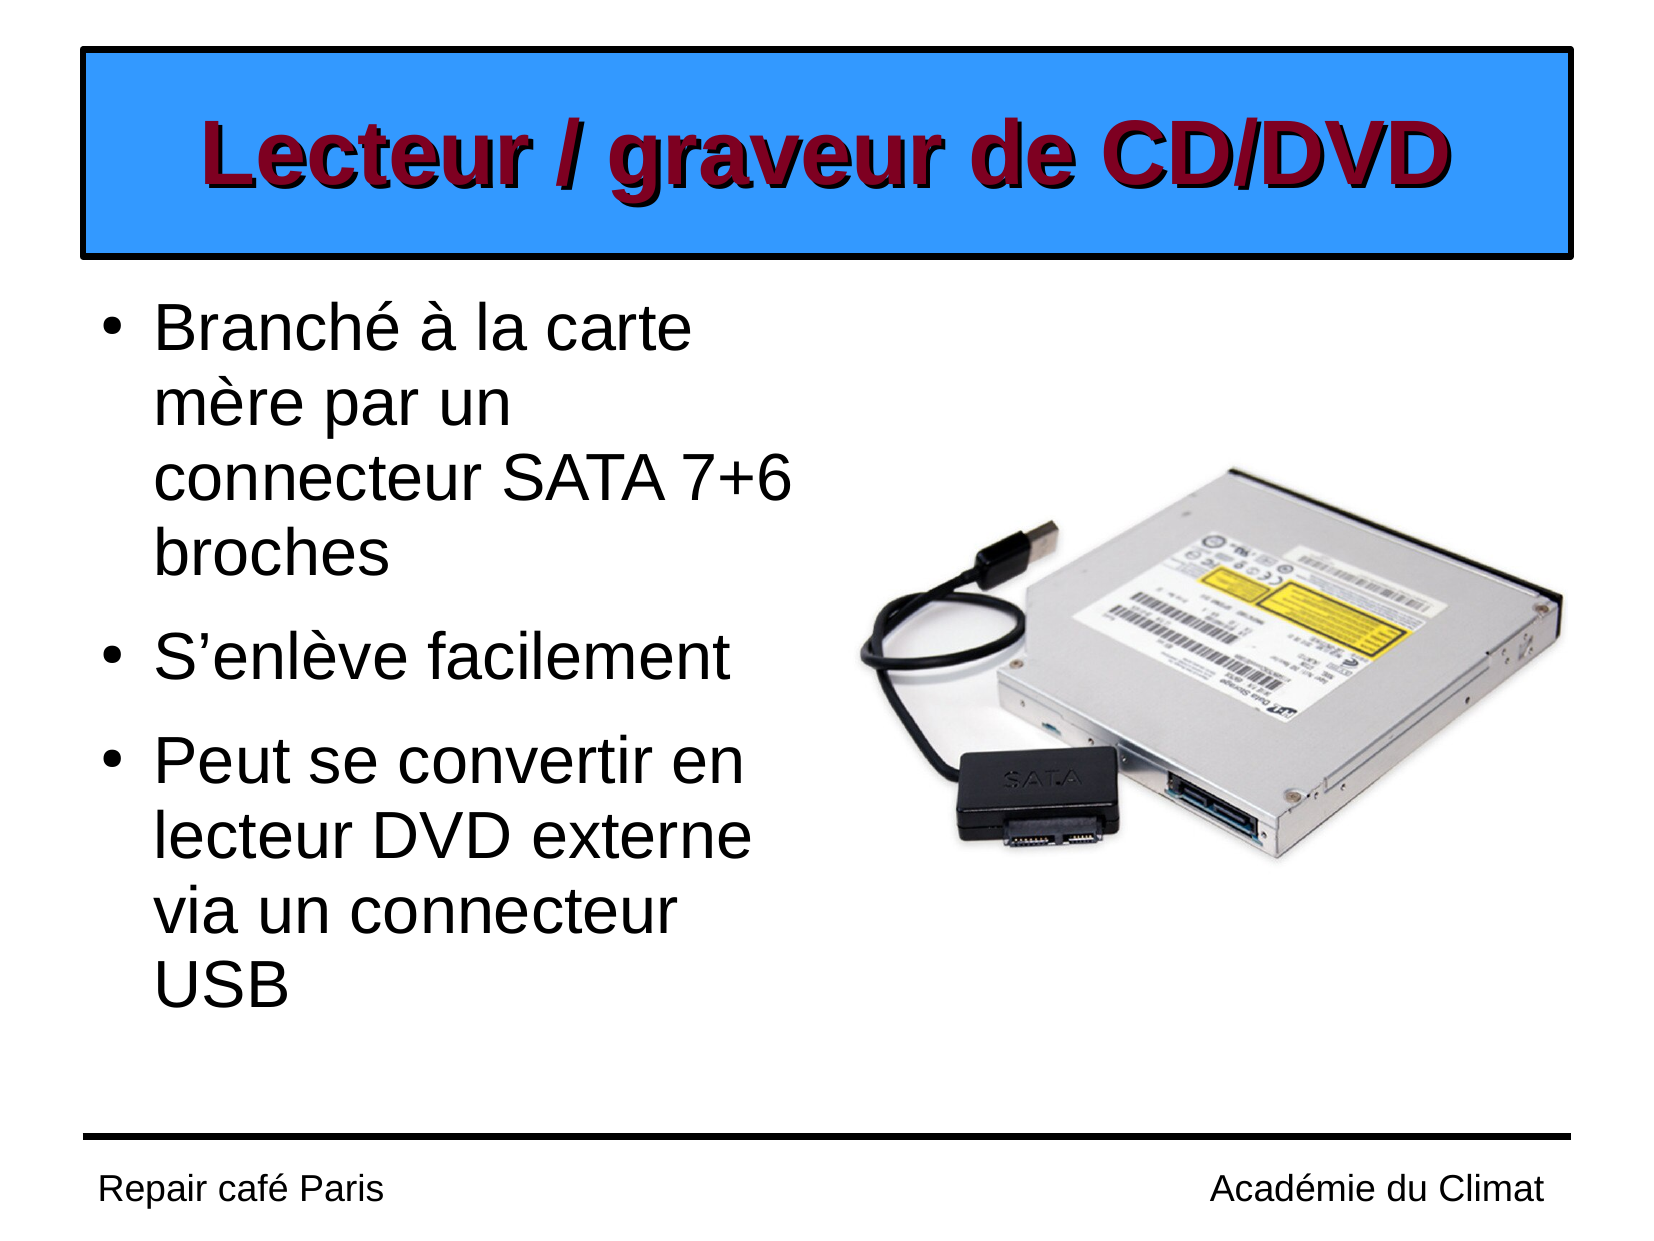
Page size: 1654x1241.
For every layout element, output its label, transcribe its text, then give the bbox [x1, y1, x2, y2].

title Lecteur / graveur de CD/DVD [82, 49, 1571, 257]
list Branché à la carte mère par un connecteur SATA 7+6 broches S’enlève facilement Peut se convertir en lecteur DVD externe via un connecteur USB [82, 290, 809, 1023]
picture [848, 290, 1568, 1010]
text_box Repair café Paris Académie du Climat [82, 1160, 1571, 1217]
